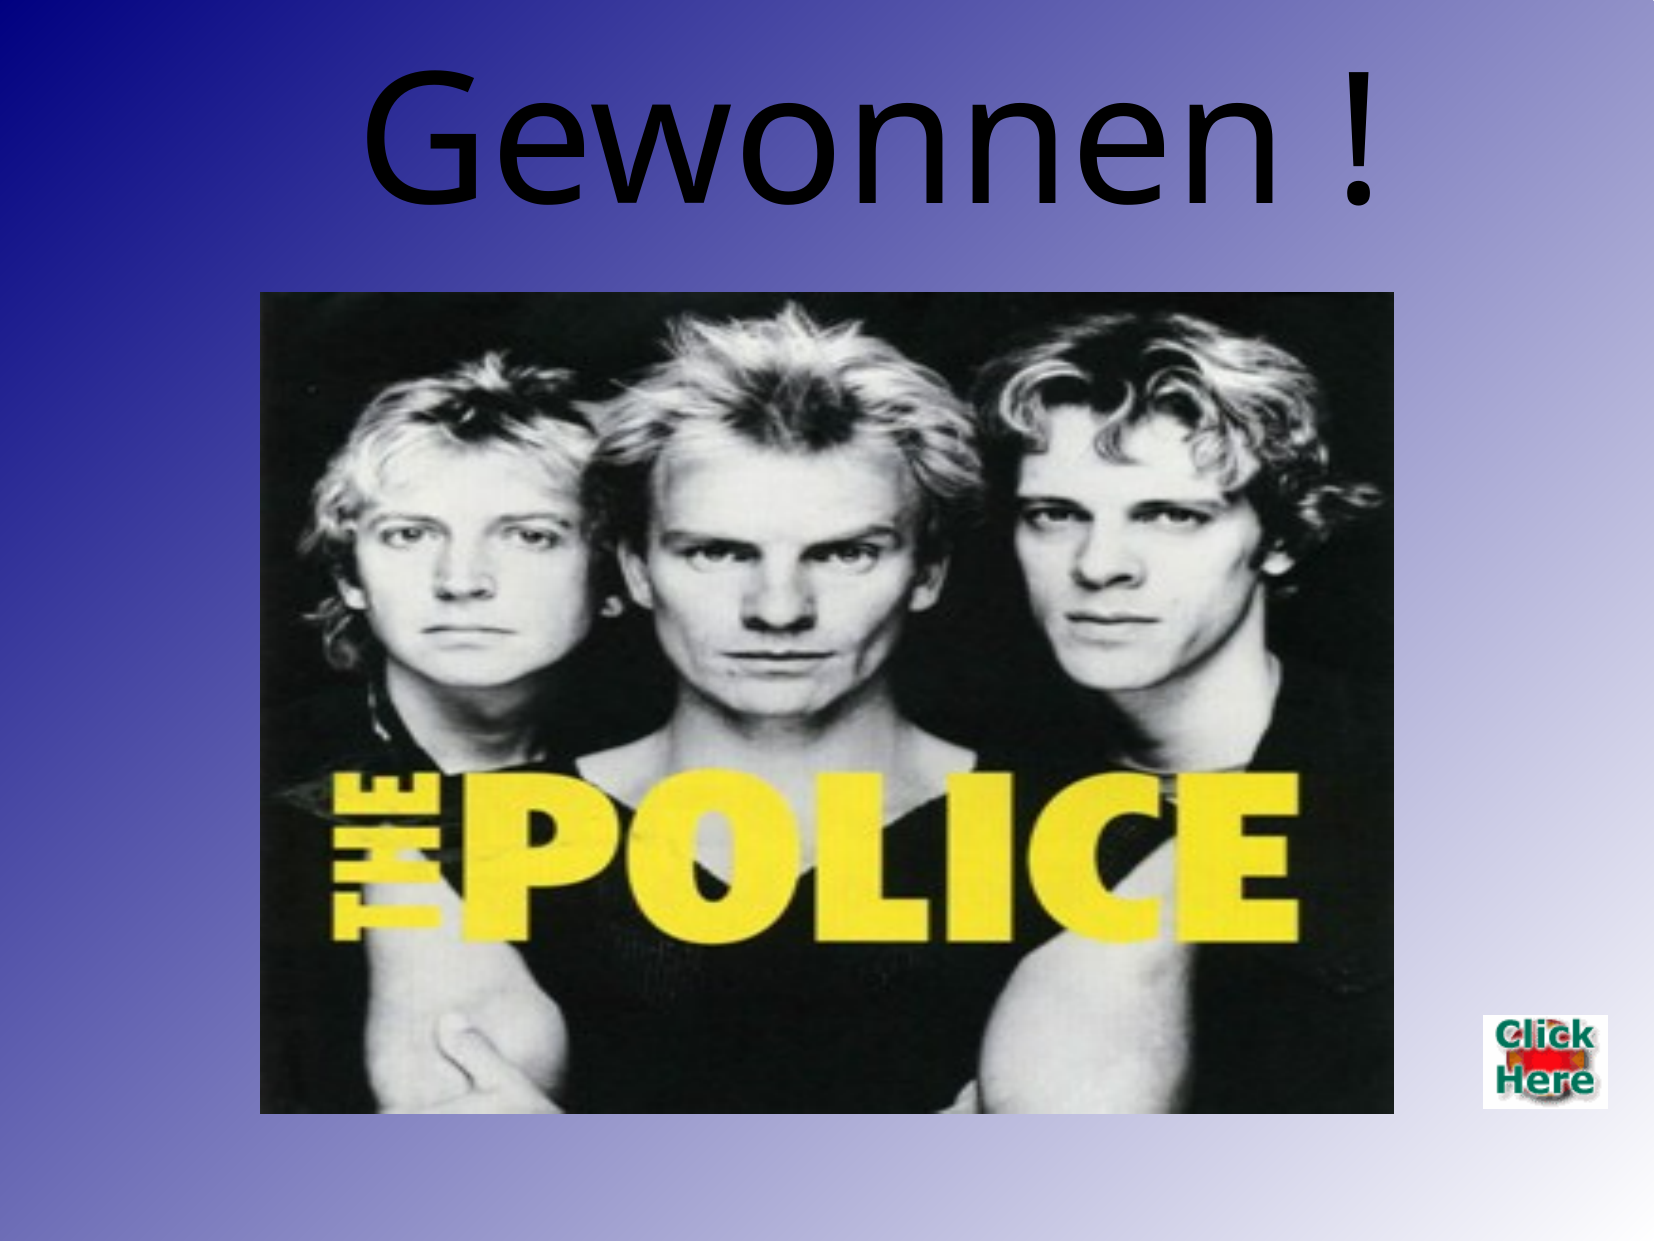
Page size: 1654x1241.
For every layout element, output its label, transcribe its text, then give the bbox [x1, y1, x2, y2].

text_box Gewonnen ! [341, 0, 1473, 223]
picture [1483, 1015, 1608, 1109]
picture [260, 292, 1394, 1114]
